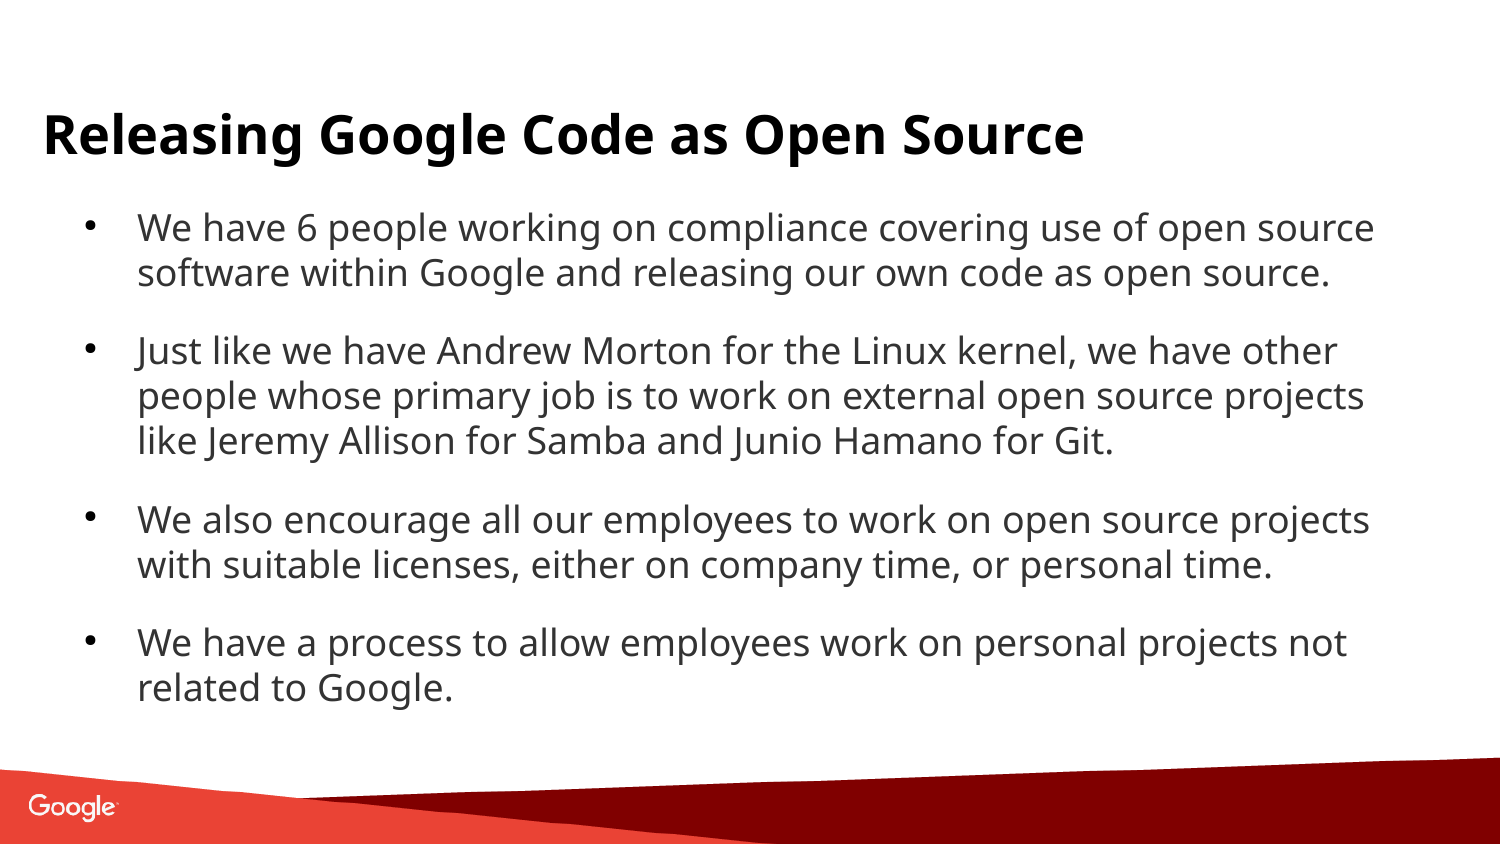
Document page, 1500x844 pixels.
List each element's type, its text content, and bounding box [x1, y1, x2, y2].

list We have 6 people working on compliance covering use of open source software within Google and releasing our own code as open source. Just like we have Andrew Morton for the Linux kernel, we have other people whose primary job is to work on external open source projects like Jeremy Allison for Samba and Junio Hamano for Git. We also encourage all our employees to work on open source projects with suitable licenses, either on company time, or personal time. We have a process to allow employees work on personal projects not related to Google. [51, 210, 1449, 750]
picture [0, 0, 1500, 844]
text_box Releasing Google Code as Open Source [27, 85, 1478, 210]
